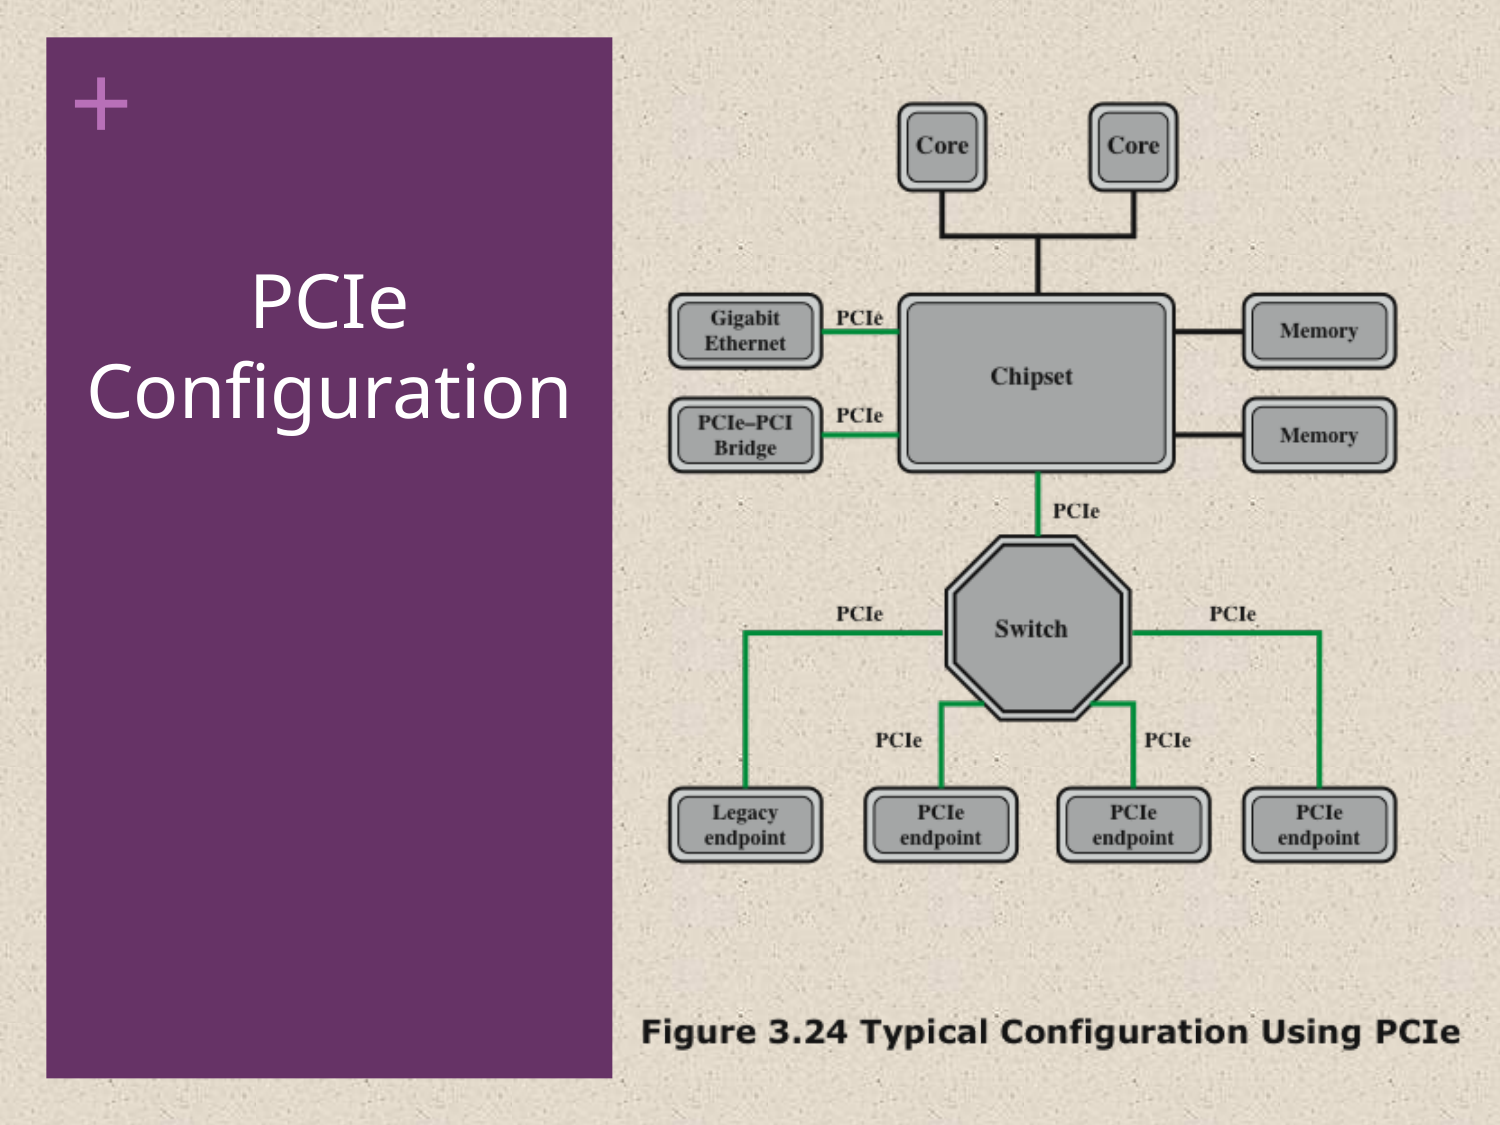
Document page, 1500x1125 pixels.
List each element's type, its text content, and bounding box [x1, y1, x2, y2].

title PCIe Configuration [62, 249, 590, 441]
picture [0, 0, 1500, 1125]
